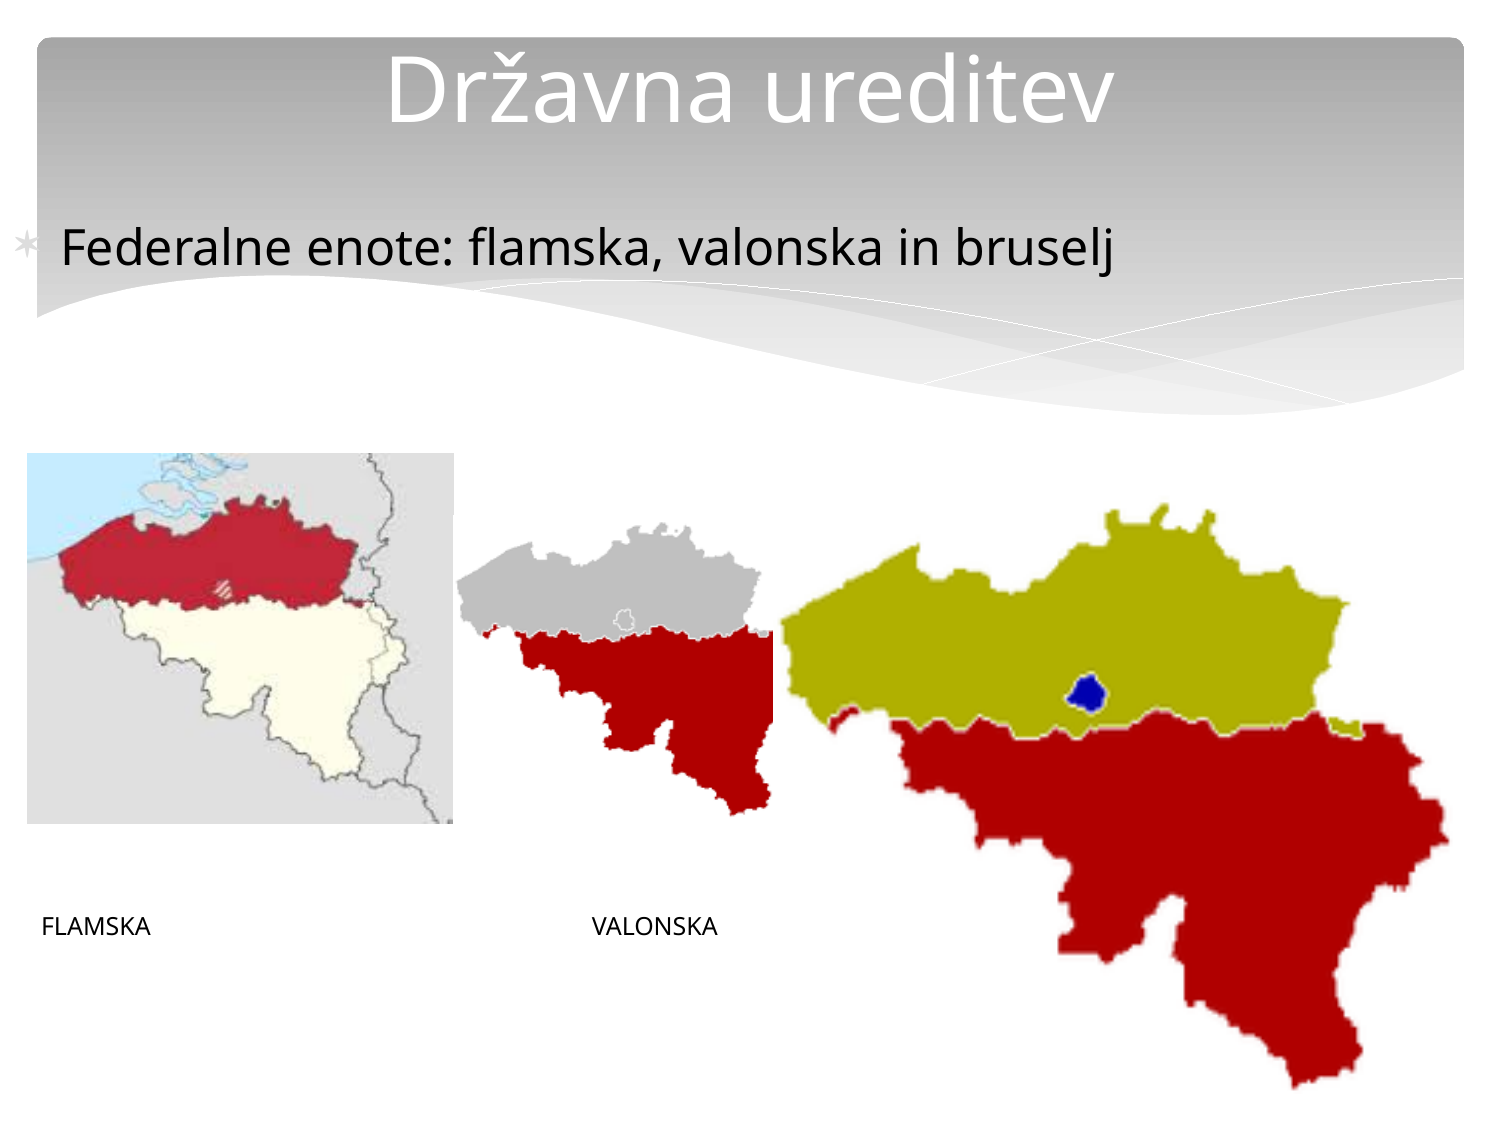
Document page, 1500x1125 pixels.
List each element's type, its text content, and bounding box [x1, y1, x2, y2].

picture [27, 453, 1459, 1094]
list Federalne enote: flamska, valonska in bruselj FLAMSKA VALONSKA [0, 208, 1500, 1125]
title Državna ureditev [75, 0, 1425, 173]
